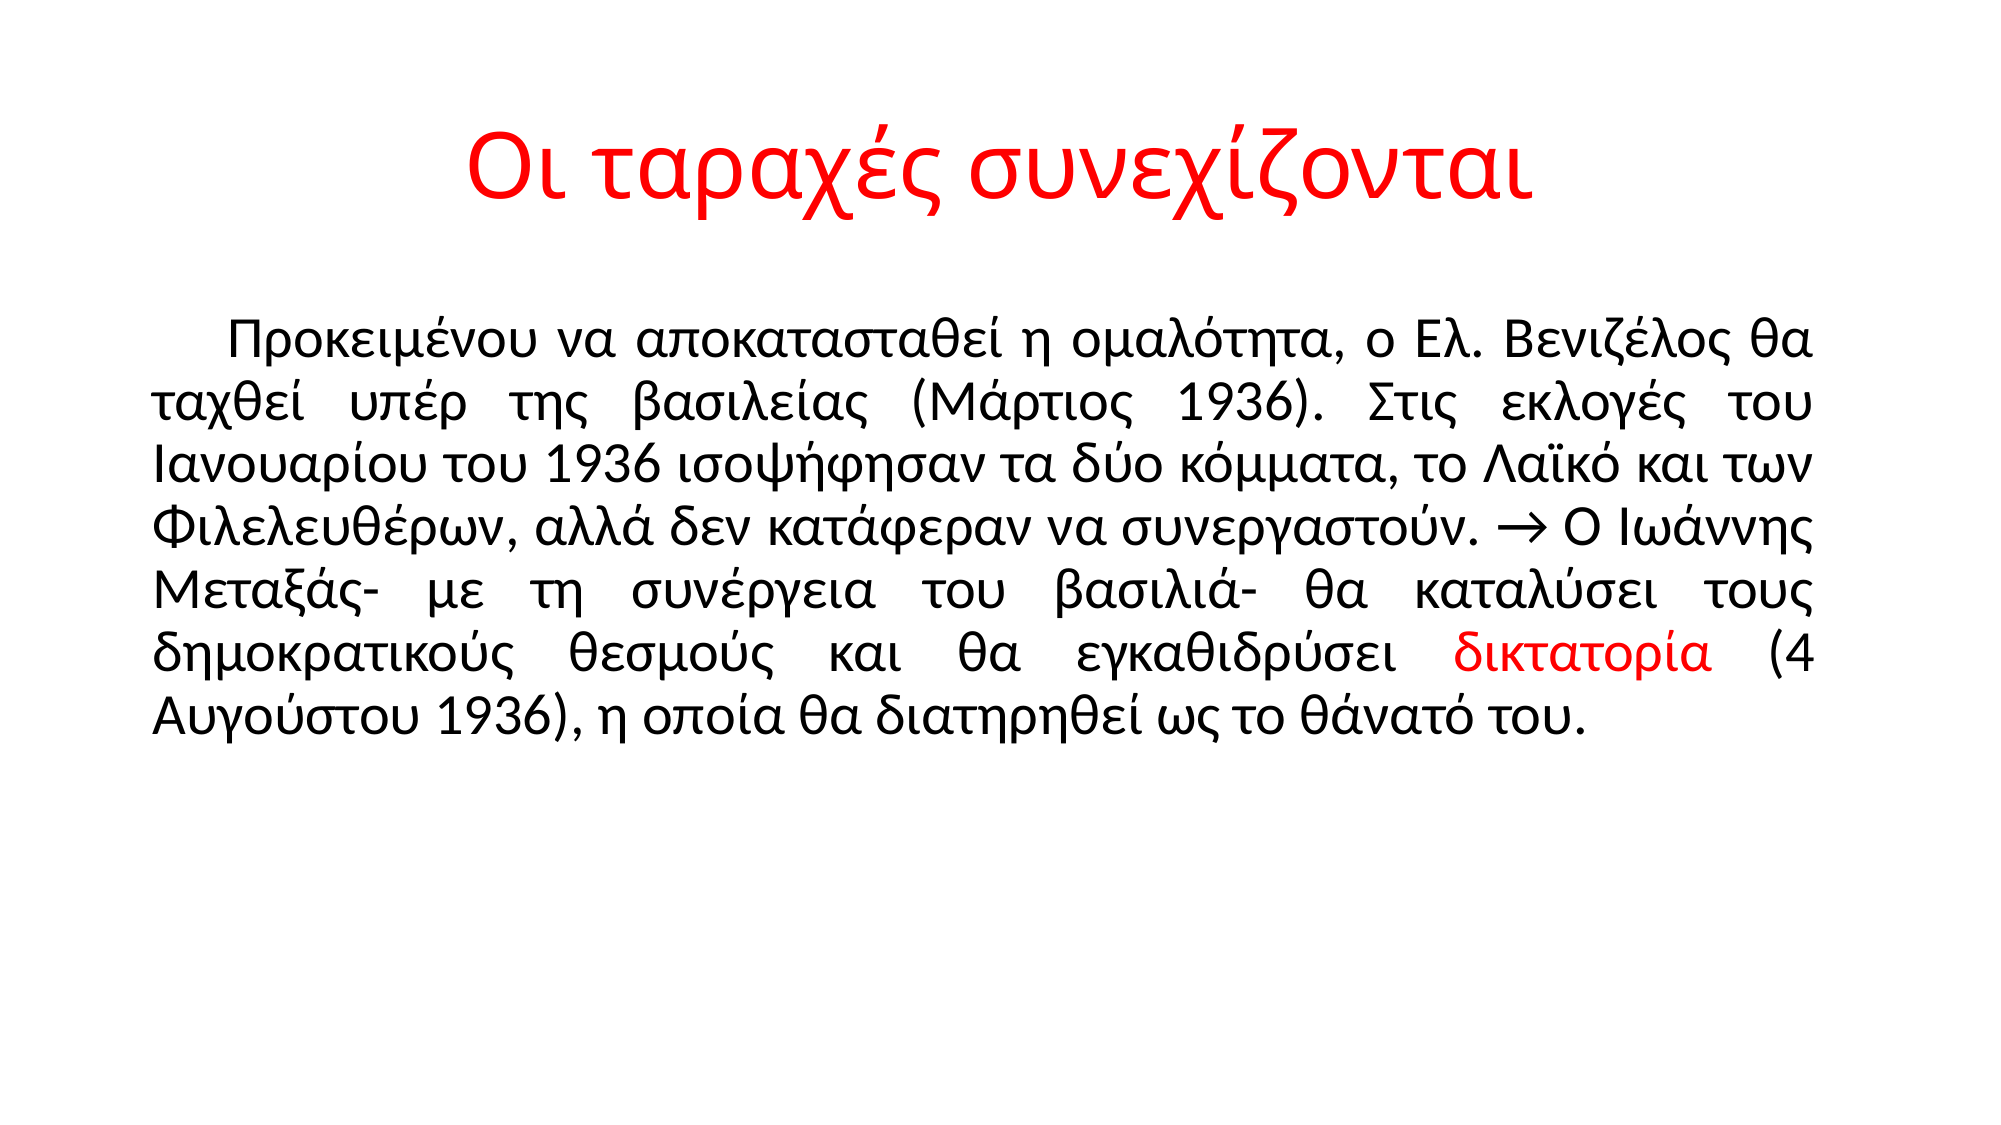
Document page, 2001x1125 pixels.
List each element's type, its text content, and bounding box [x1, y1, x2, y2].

list Προκειμένου να αποκατασταθεί η ομαλότητα, ο Ελ. Βενιζέλος θα ταχθεί υπέρ της βασιλείας (Μάρτιος 1936). Στις εκλογές του Ιανουαρίου του 1936 ισοψήφησαν τα δύο κόμματα, το Λαϊκό και των Φιλελευθέρων, αλλά δεν κατάφεραν να συνεργαστούν. → Ο Ιωάννης Μεταξάς- με τη συνέργεια του βασιλιά- θα καταλύσει τους δημοκρατικούς θεσμούς και θα εγκαθιδρύσει δικτατορία (4 Αυγούστου 1936), η οποία θα διατηρηθεί ως το θάνατό του. [137, 299, 1863, 1014]
title Οι ταραχές συνεχίζονται [137, 59, 1863, 278]
